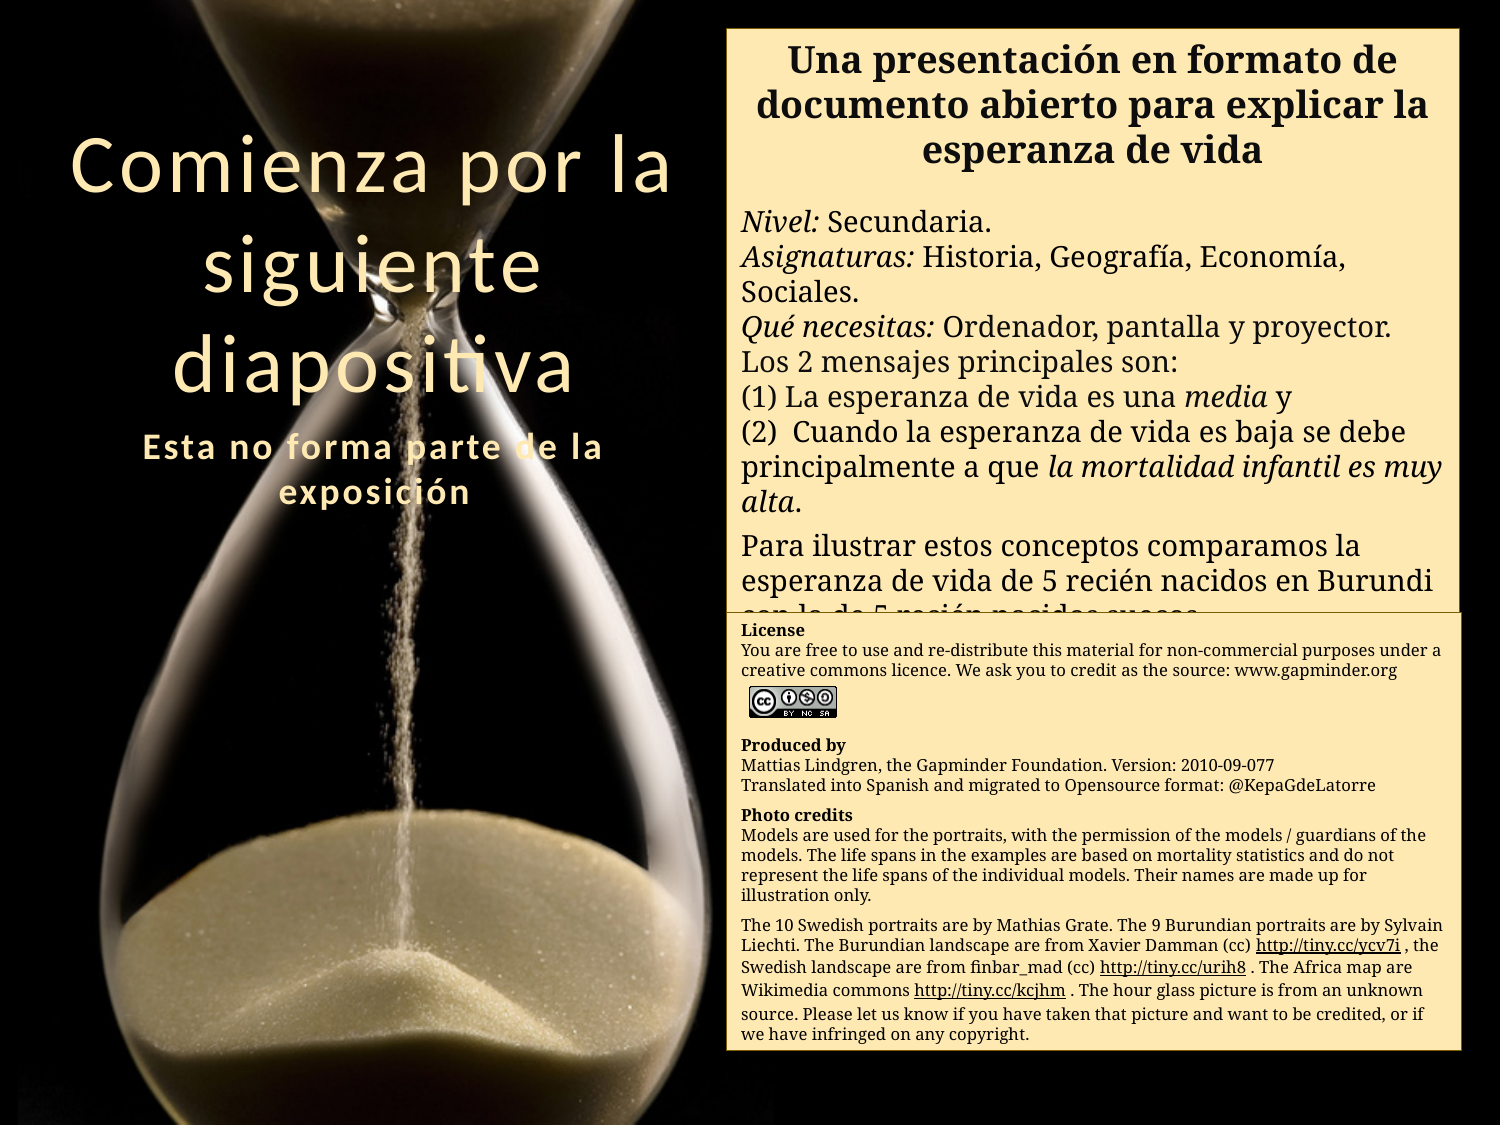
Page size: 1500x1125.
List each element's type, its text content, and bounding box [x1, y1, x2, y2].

text_box Comienza por la siguiente diapositiva Esta no forma parte de la exposición [51, 102, 697, 520]
text_box Una presentación en formato de documento abierto para explicar la esperanza de vida Nivel: Secundaria. Asignaturas: Historia, Geografía, Economía, Sociales. Qué necesitas: Ordenador, pantalla y proyector. Los 2 mensajes principales son: (1) La esperanza de vida es una media y (2) Cuando la esperanza de vida es baja se debe principalmente a que la mortalidad infantil es muy alta. Para ilustrar estos conceptos comparamos la esperanza de vida de 5 recién nacidos en Burundi con la de 5 recién nacidos suecos. El archivo original, instrucciones y más información: www.gapminder.org/downloads/life-expectancy-ppt [726, 28, 1460, 612]
picture [749, 686, 837, 718]
picture [17, 0, 774, 1125]
text_box License You are free to use and re-distribute this material for non-commercial purposes under a creative commons licence. We ask you to credit as the source: www.gapminder.org Produced by Mattias Lindgren, the Gapminder Foundation. Version: 2010-09-077 Translated into Spanish and migrated to Opensource format: @KepaGdeLatorre Photo credits Models are used for the portraits, with the permission of the models / guardians of the models. The life spans in the examples are based on mortality statistics and do not represent the life spans of the individual models. Their names are made up for illustration only. The 10 Swedish portraits are by Mathias Grate. The 9 Burundian portraits are by Sylvain Liechti. The Burundian landscape are from Xavier Damman (cc) http://tiny.cc/ycv7i , the Swedish landscape are from finbar_mad (cc) http://tiny.cc/urih8 . The Africa map are Wikimedia commons http://tiny.cc/kcjhm . The hour glass picture is from an unknown source. Please let us know if you have taken that picture and want to be credited, or if we have infringed on any copyright. [726, 612, 1462, 1051]
